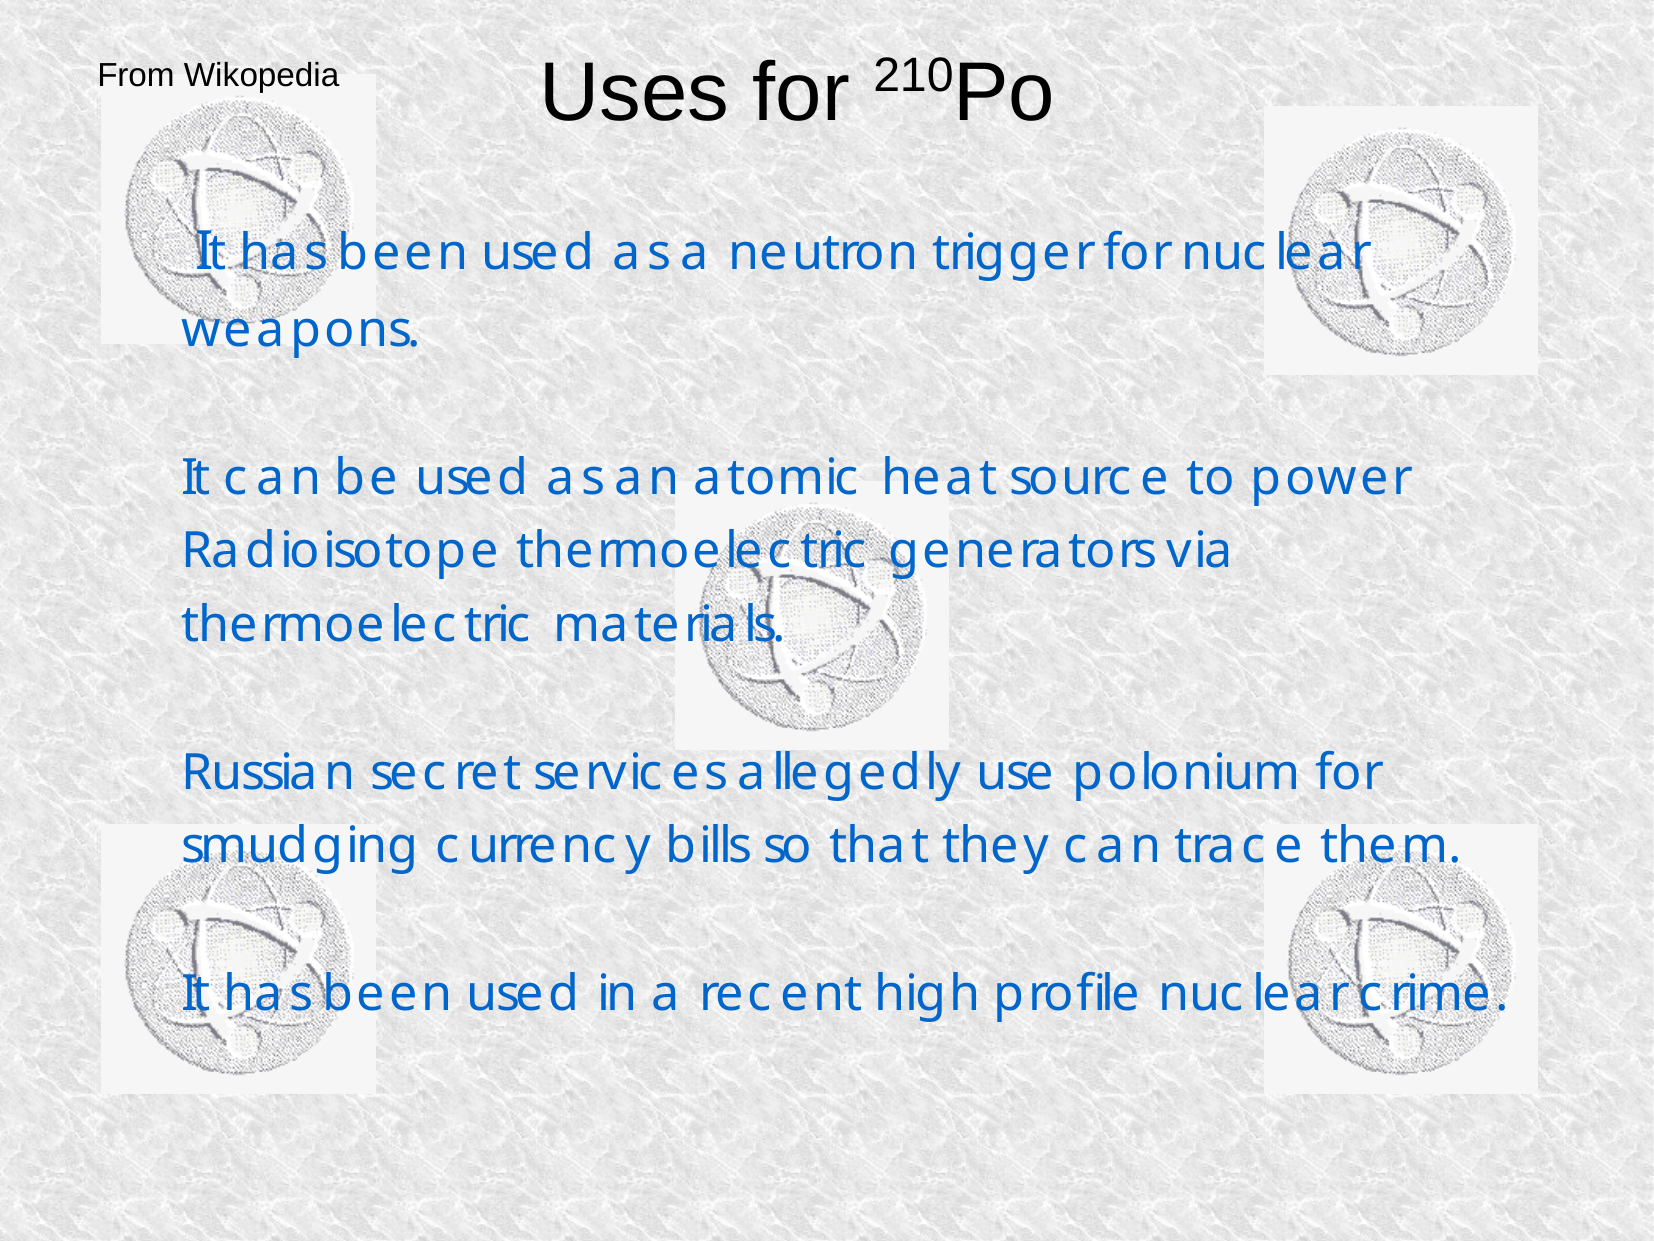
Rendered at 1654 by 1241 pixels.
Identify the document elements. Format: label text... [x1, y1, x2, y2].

text_box Uses for 210Po [525, 37, 1071, 176]
picture [0, 0, 1654, 1241]
chart [179, 203, 1526, 1211]
text_box [112, 121, 157, 202]
text_box From Wikopedia [75, 41, 363, 121]
